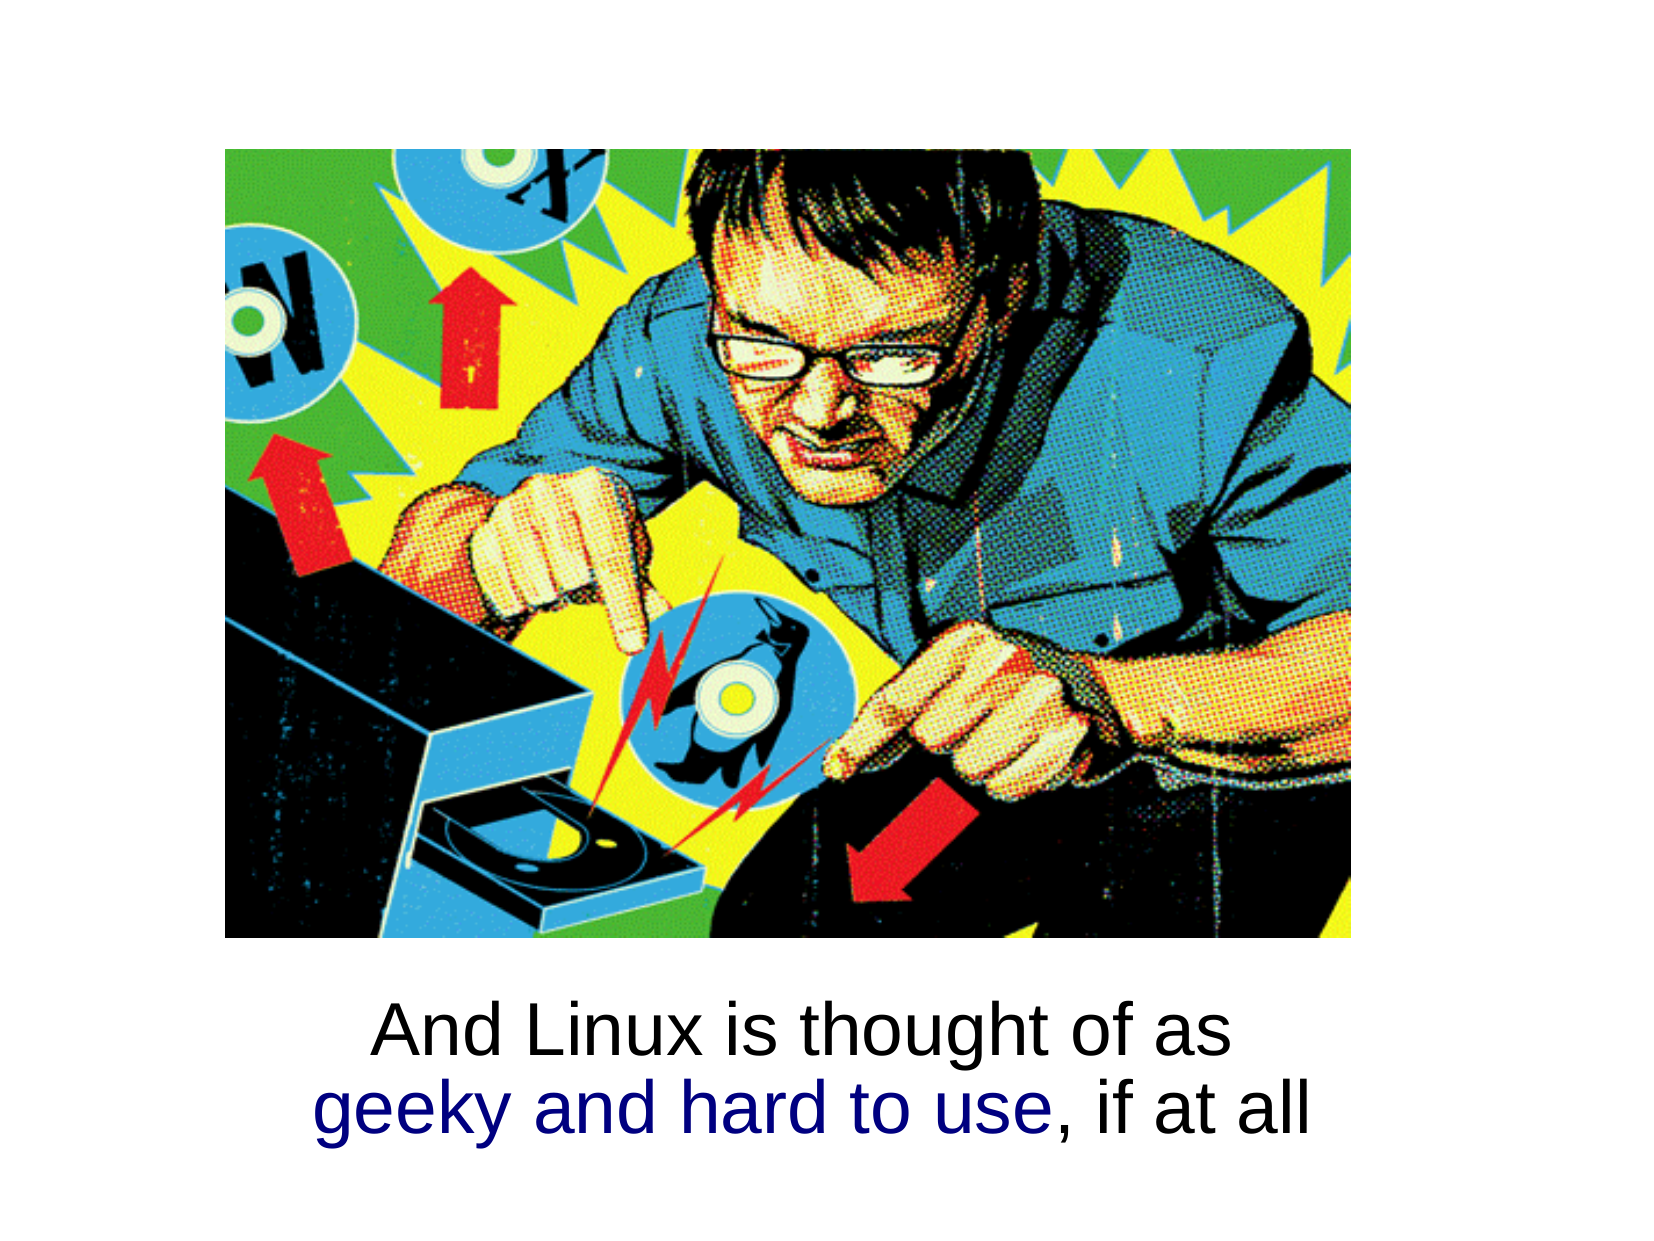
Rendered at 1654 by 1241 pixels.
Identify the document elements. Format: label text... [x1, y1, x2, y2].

title And Linux is thought of as geeky and hard to use, if at all [49, 975, 1576, 1168]
picture [225, 149, 1351, 938]
